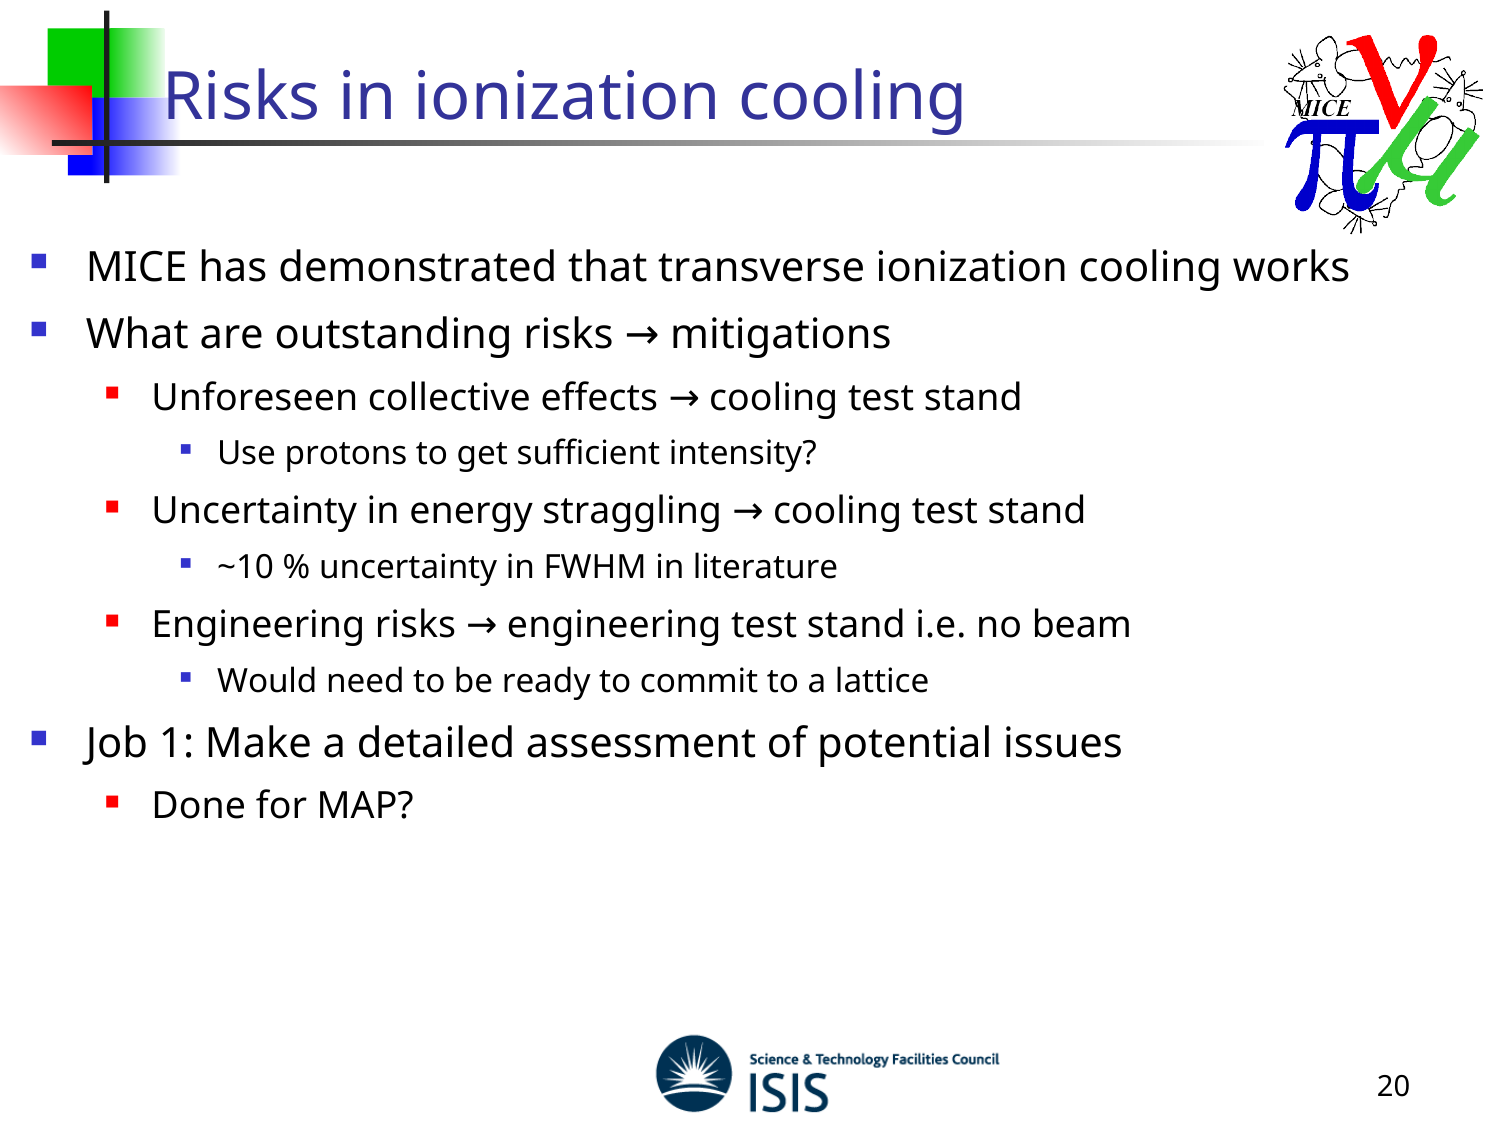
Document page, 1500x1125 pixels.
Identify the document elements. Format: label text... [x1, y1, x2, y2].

title Risks in ionization cooling [162, 0, 1441, 188]
picture [640, 1021, 1167, 1125]
list MICE has demonstrated that transverse ionization cooling works What are outstanding risks → mitigations Unforeseen collective effects → cooling test stand Use protons to get sufficient intensity? Uncertainty in energy straggling → cooling test stand ~10 % uncertainty in FWHM in literature Engineering risks → engineering test stand i.e. no beam Would need to be ready to commit to a lattice Job 1: Make a detailed assessment of potential issues Done for MAP? [29, 236, 1359, 803]
picture [1264, 5, 1500, 251]
